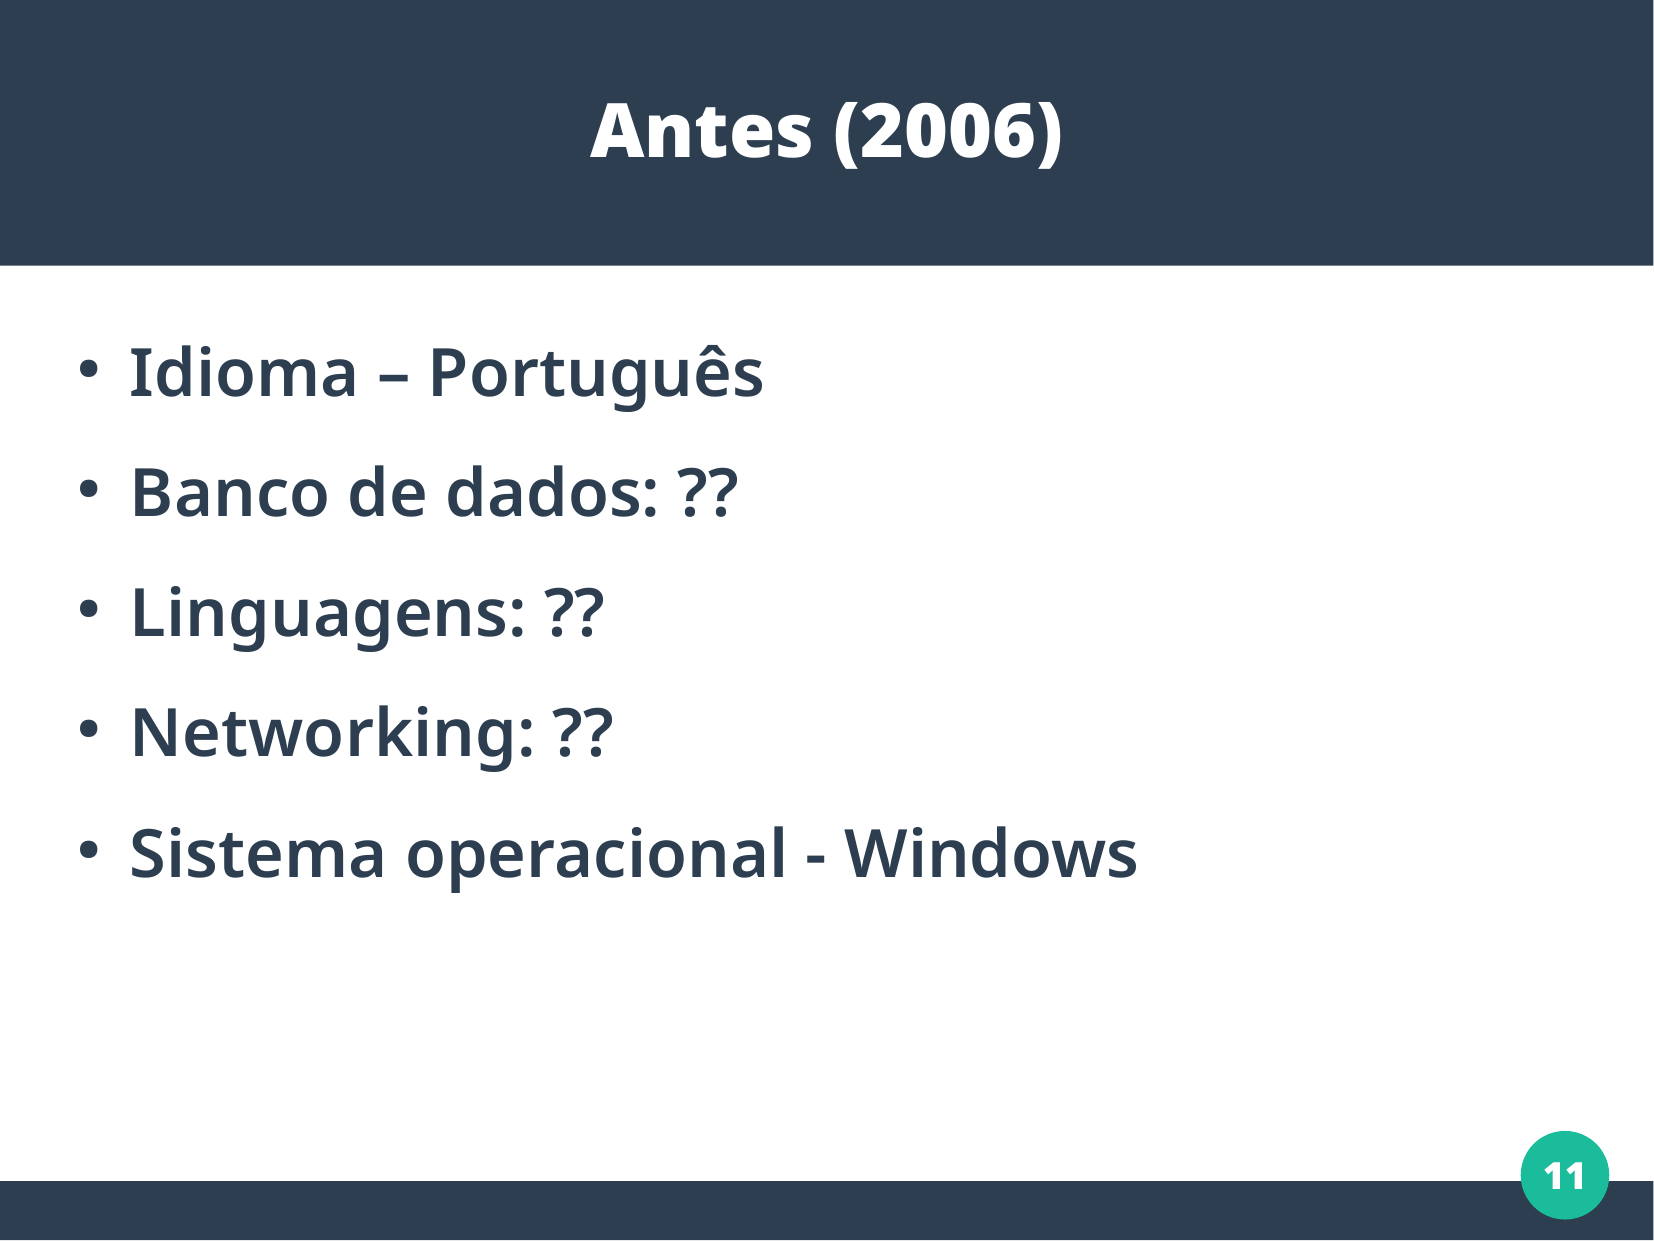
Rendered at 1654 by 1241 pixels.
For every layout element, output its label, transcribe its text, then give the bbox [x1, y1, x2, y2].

list Idioma – Português Banco de dados: ?? Linguagens: ?? Networking: ?? Sistema operacional - Windows [59, 324, 1595, 1152]
title Antes (2006) [59, 49, 1595, 207]
